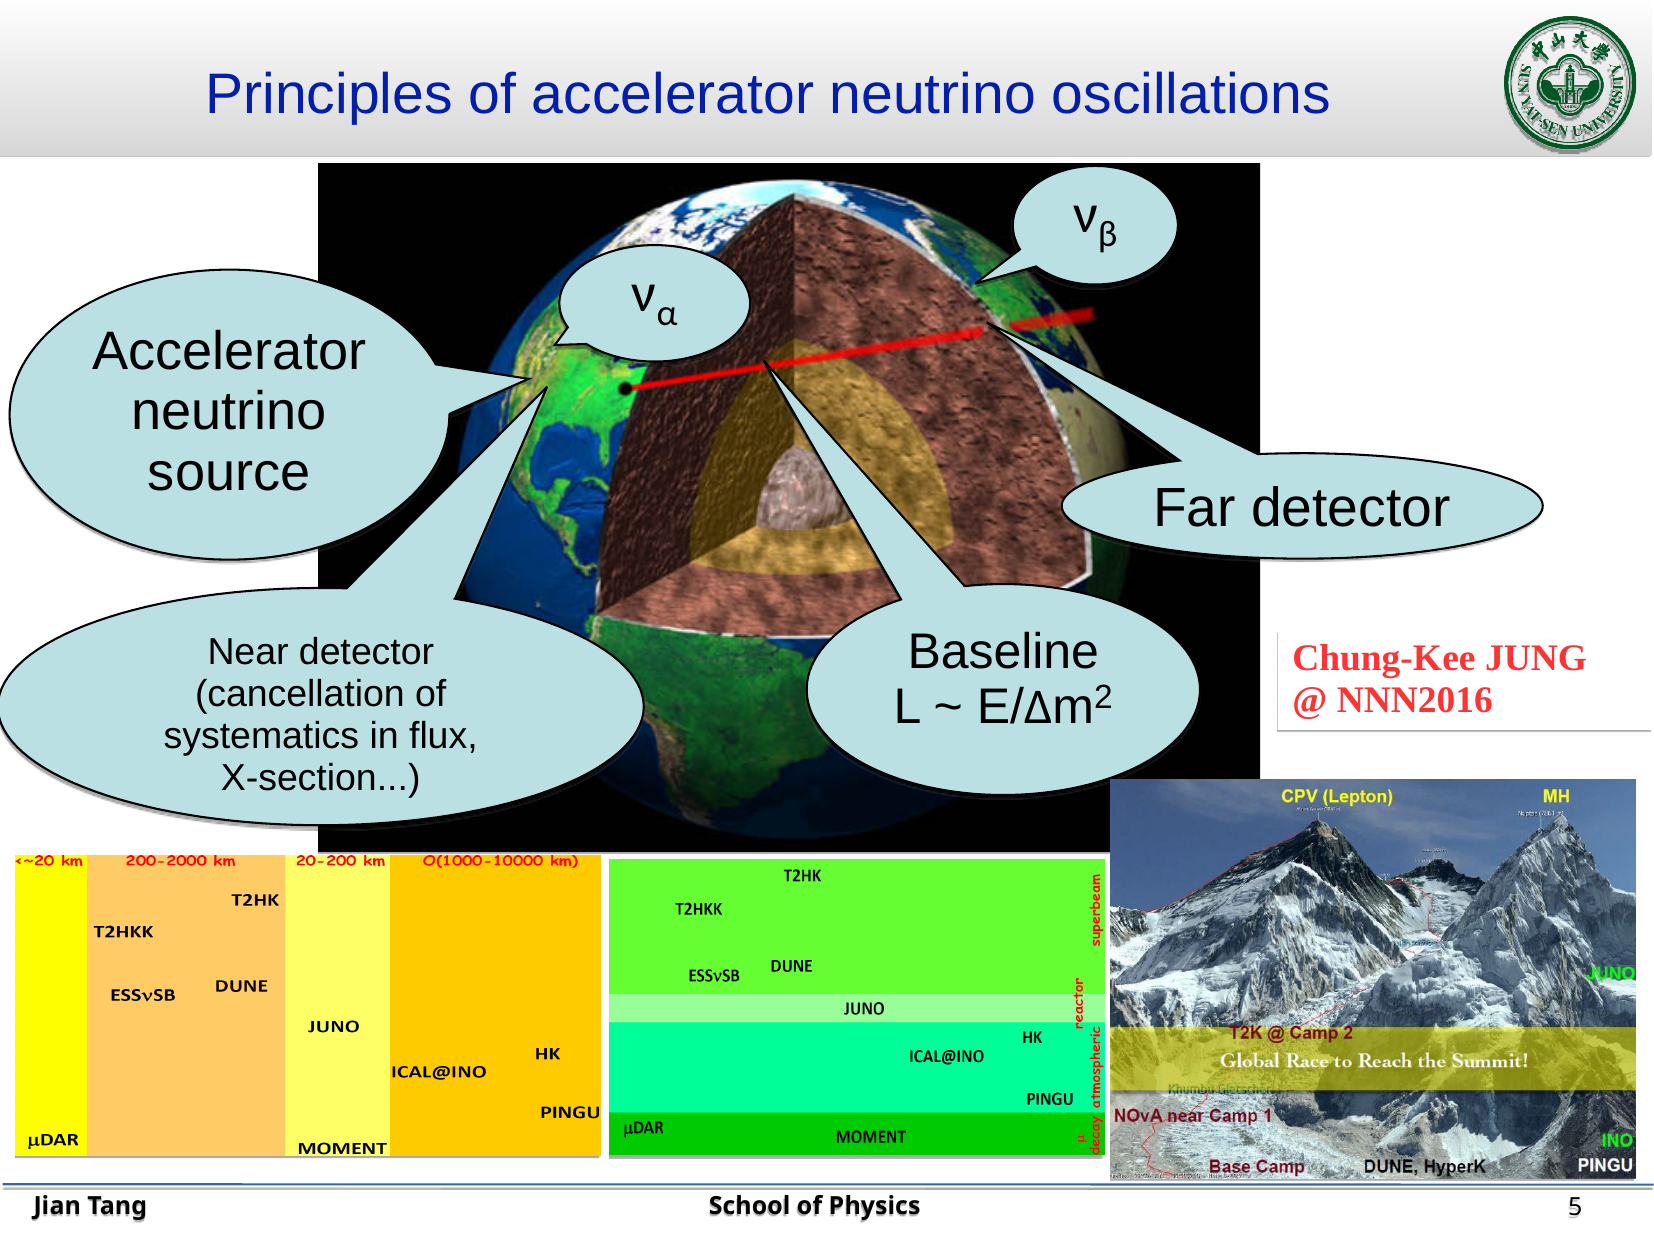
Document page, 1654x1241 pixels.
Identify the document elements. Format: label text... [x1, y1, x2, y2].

text_box [1530, 1184, 1621, 1231]
text_box Chung-Kee JUNG @ NNN2016 [1277, 630, 1653, 730]
picture [609, 859, 1105, 1155]
text_box νβ [975, 165, 1178, 285]
picture [318, 162, 1636, 1179]
text_box Far detector [986, 322, 1543, 559]
text_box Accelerator neutrino source [9, 269, 529, 560]
title Principles of accelerator neutrino oscillations [66, 26, 1479, 155]
text_box Near detector (cancellation of systematics in flux, X-section...) [0, 386, 644, 826]
picture [15, 855, 601, 1156]
text_box να [554, 245, 751, 362]
text_box Baseline L ~ E/Δm2 [763, 360, 1200, 796]
